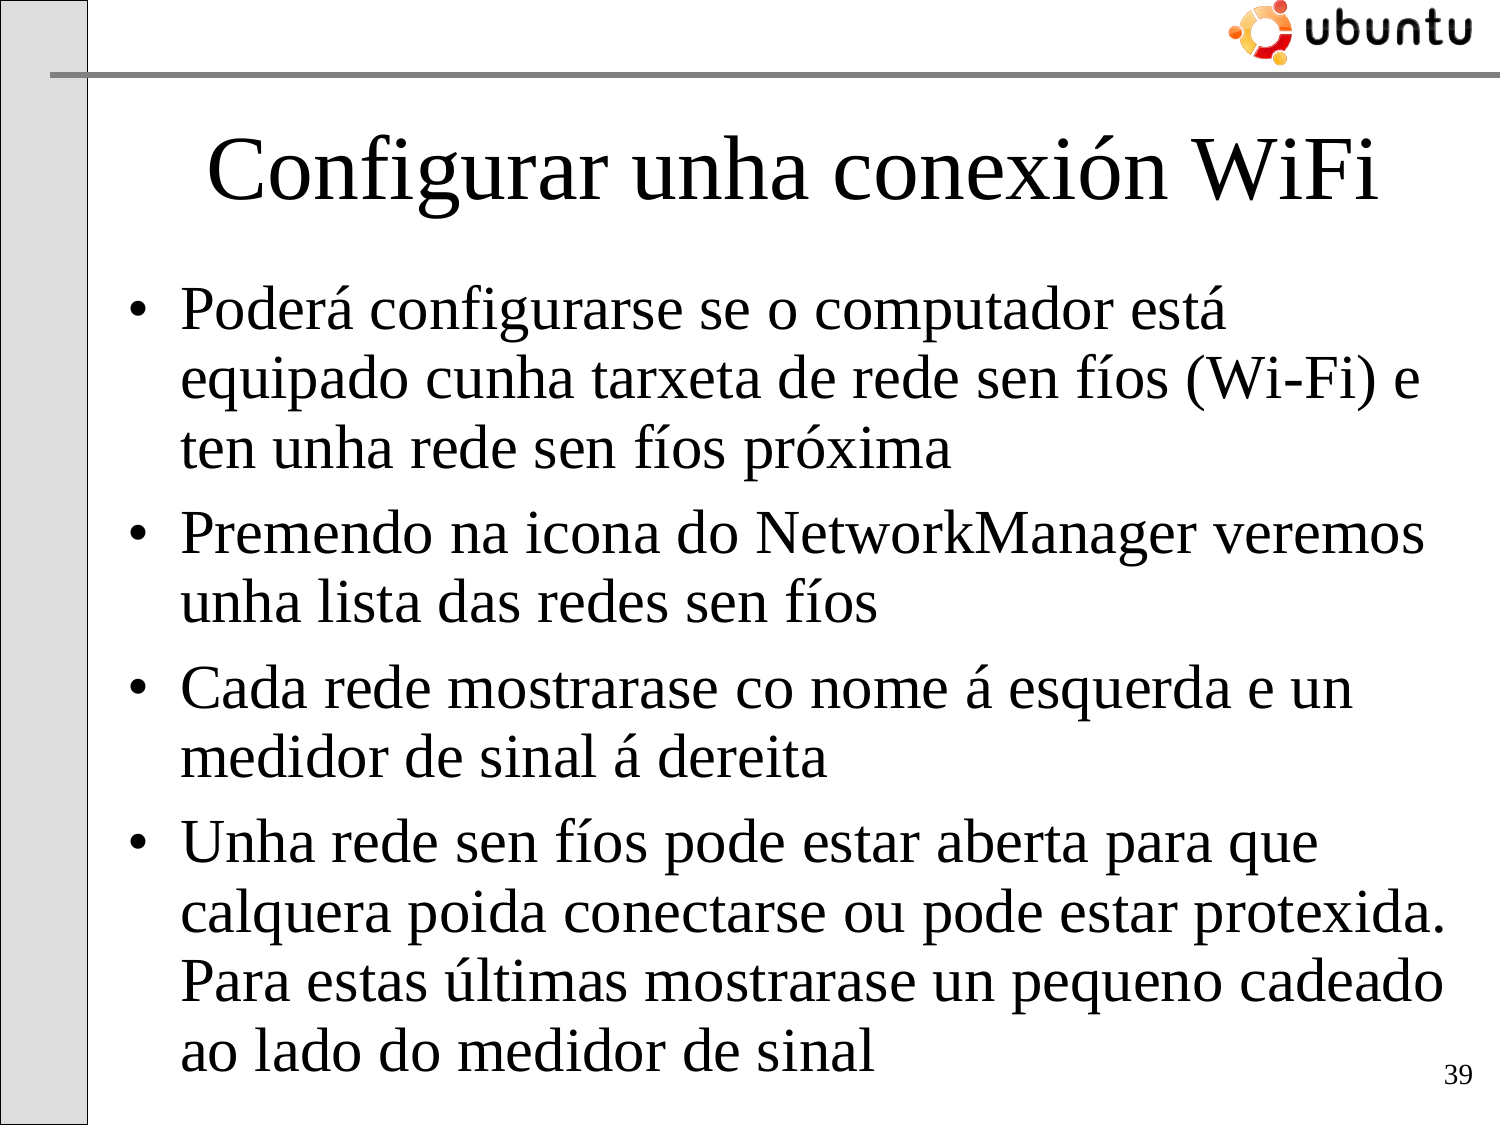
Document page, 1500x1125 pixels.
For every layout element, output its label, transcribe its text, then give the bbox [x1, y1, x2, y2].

title Configurar unha conexión WiFi [112, 99, 1477, 237]
picture [1221, 0, 1483, 71]
list Poderá configurarse se o computador está equipado cunha tarxeta de rede sen fíos (Wi-Fi) e ten unha rede sen fíos próxima Premendo na icona do NetworkManager veremos unha lista das redes sen fíos Cada rede mostrarase co nome á esquerda e un medidor de sinal á dereita Unha rede sen fíos pode estar aberta para que calquera poida conectarse ou pode estar protexida. Para estas últimas mostrarase un pequeno cadeado ao lado do medidor de sinal [112, 265, 1477, 1093]
